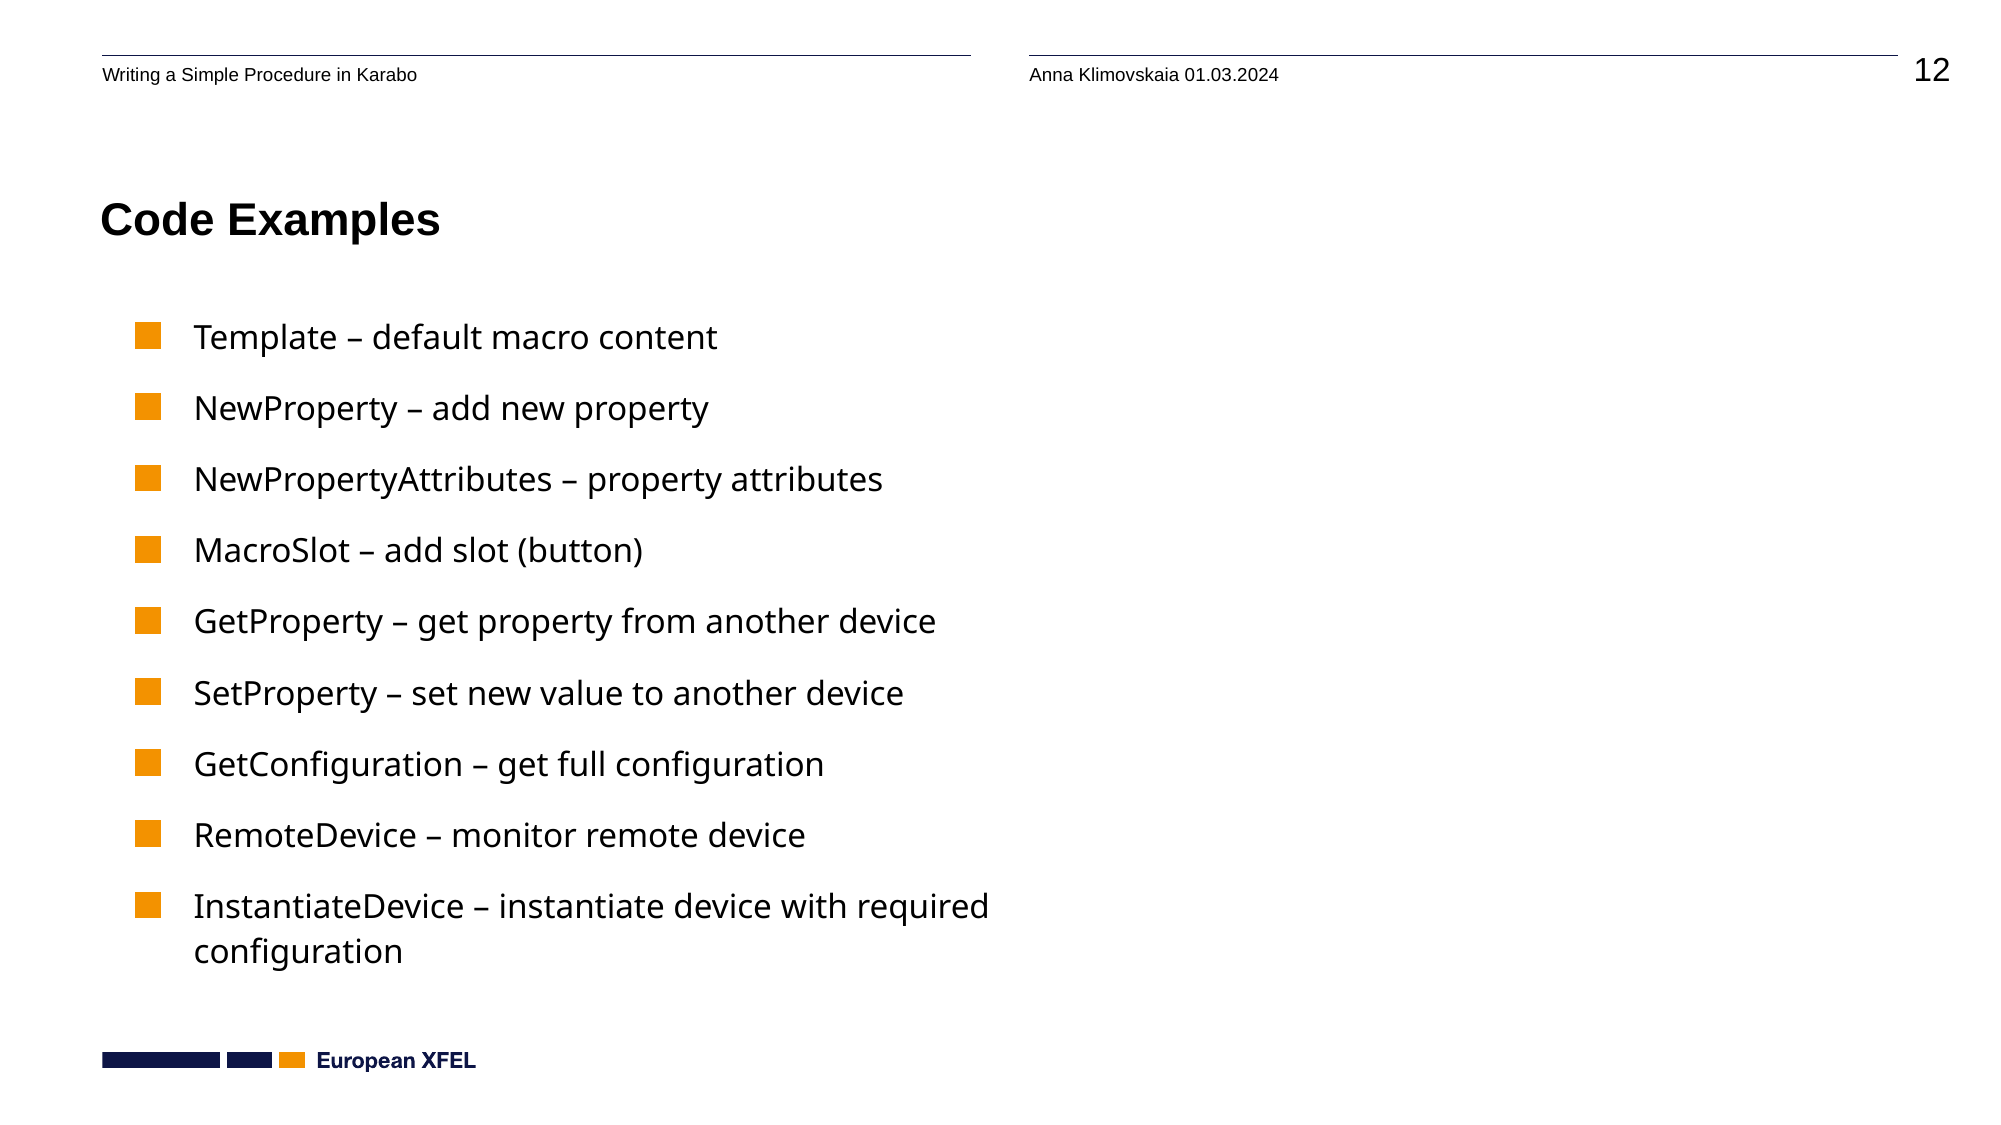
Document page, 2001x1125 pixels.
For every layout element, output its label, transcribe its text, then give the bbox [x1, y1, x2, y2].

list Template – default macro content NewProperty – add new property NewPropertyAttributes – property attributes MacroSlot – add slot (button) GetProperty – get property from another device SetProperty – set new value to another device GetConfiguration – get full configuration RemoteDevice – monitor remote device InstantiateDevice – instantiate device with required configuration [135, 244, 1081, 1111]
title Code Examples [100, 116, 1898, 245]
